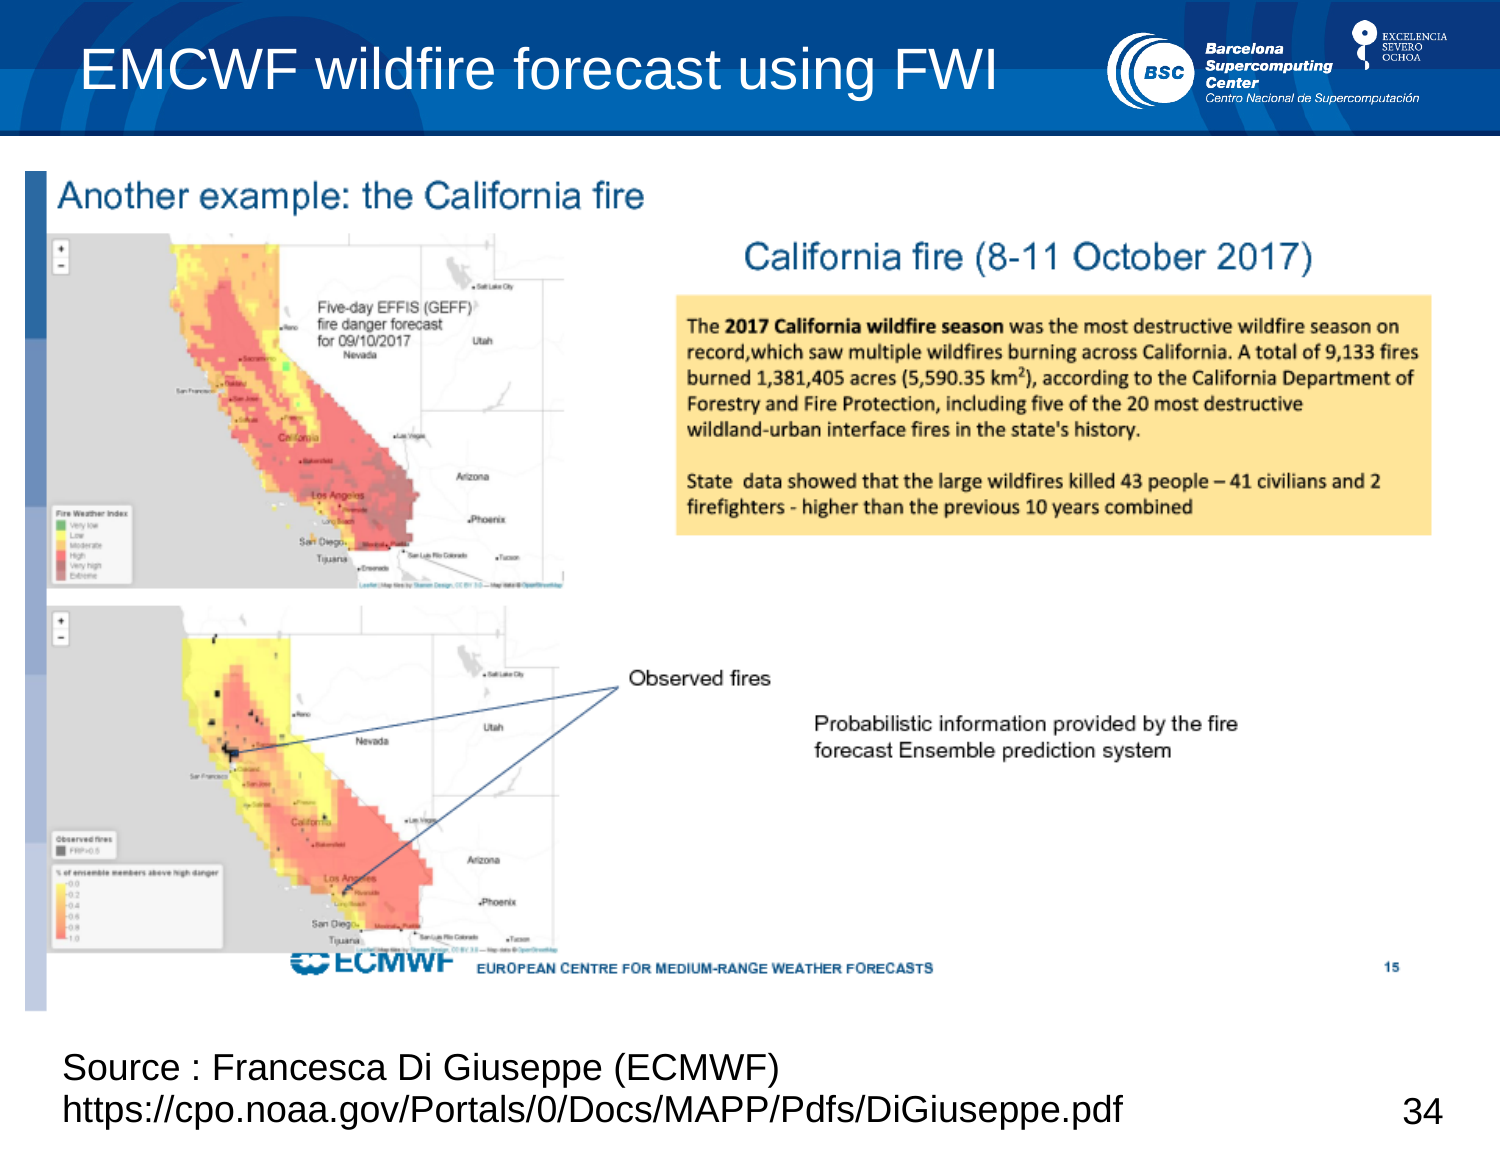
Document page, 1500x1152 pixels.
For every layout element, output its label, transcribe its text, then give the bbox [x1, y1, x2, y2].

picture [25, 171, 1500, 1016]
text_box Source : Francesca Di Giuseppe (ECMWF) https://cpo.noaa.gov/Portals/0/Docs/MAPP/Pdfs/DiGiuseppe.pdf [47, 1039, 1500, 1152]
title EMCWF wildfire forecast using FWI [65, 23, 1081, 139]
picture [0, 0, 1500, 136]
